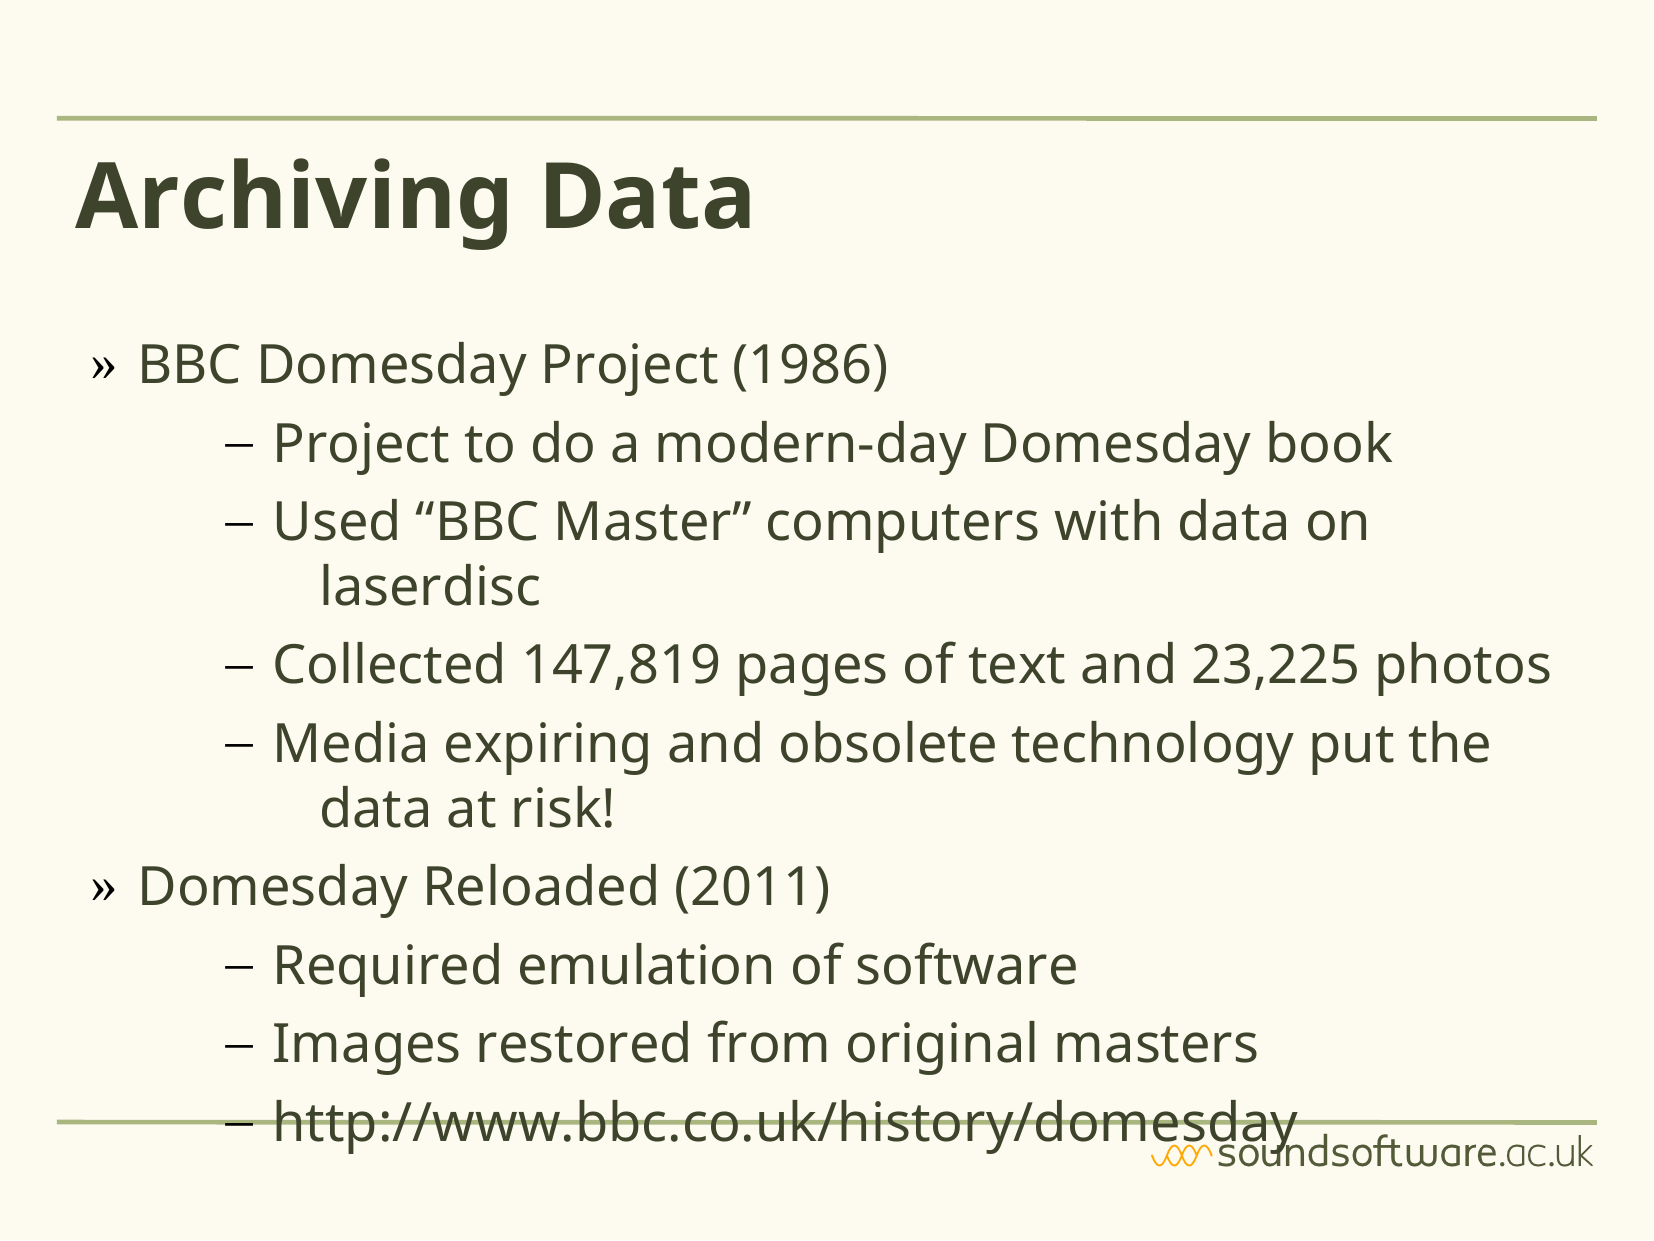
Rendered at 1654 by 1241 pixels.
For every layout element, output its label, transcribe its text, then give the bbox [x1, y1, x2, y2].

list BBC Domesday Project (1986) Project to do a modern-day Domesday book Used “BBC Master” computers with data on laserdisc Collected 147,819 pages of text and 23,225 photos Media expiring and obsolete technology put the data at risk! Domesday Reloaded (2011) Required emulation of software Images restored from original masters http://www.bbc.co.uk/history/domesday [59, 321, 1594, 1140]
picture [1151, 1140, 1593, 1167]
title Archiving Data [59, 109, 1594, 274]
